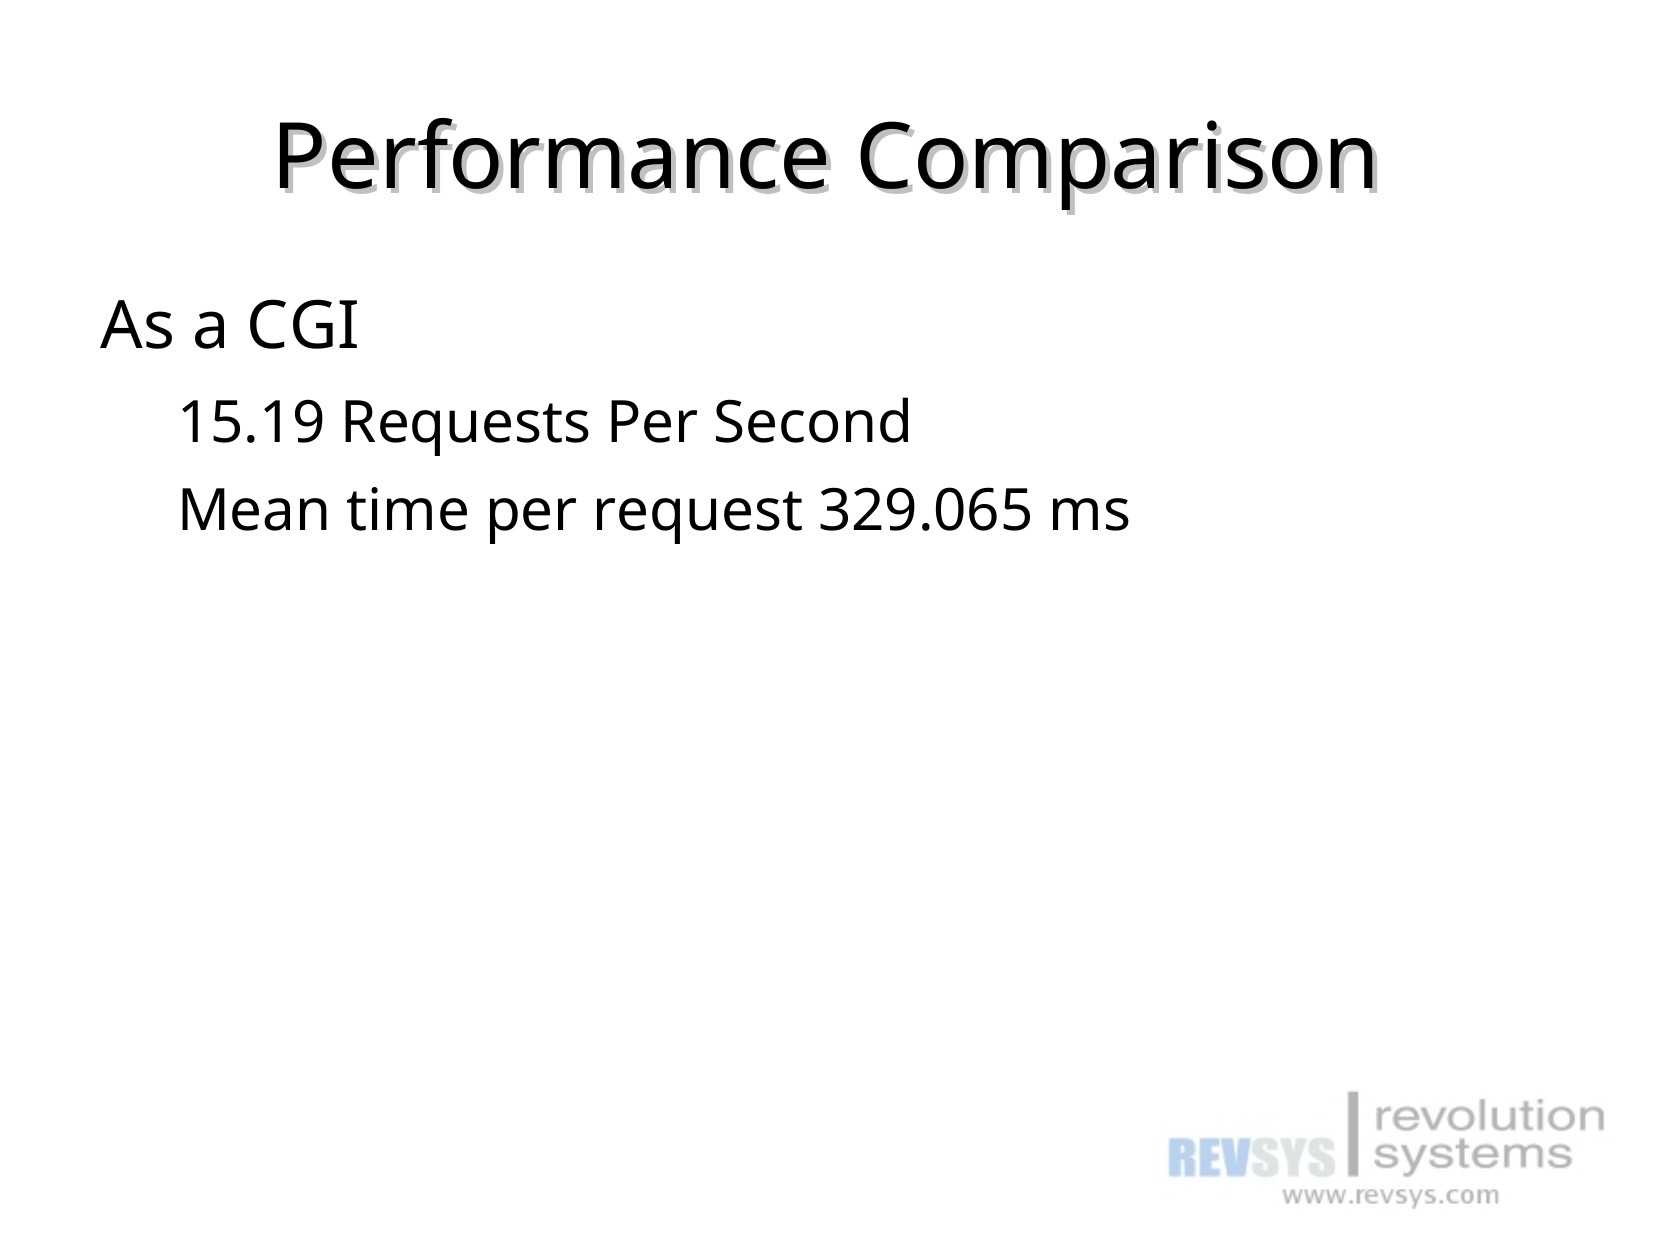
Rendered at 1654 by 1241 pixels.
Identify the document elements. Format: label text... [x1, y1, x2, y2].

picture [1162, 1087, 1613, 1211]
title Performance Comparison [82, 49, 1571, 257]
list As a CGI 15.19 Requests Per Second Mean time per request 329.065 ms [82, 290, 1571, 1109]
